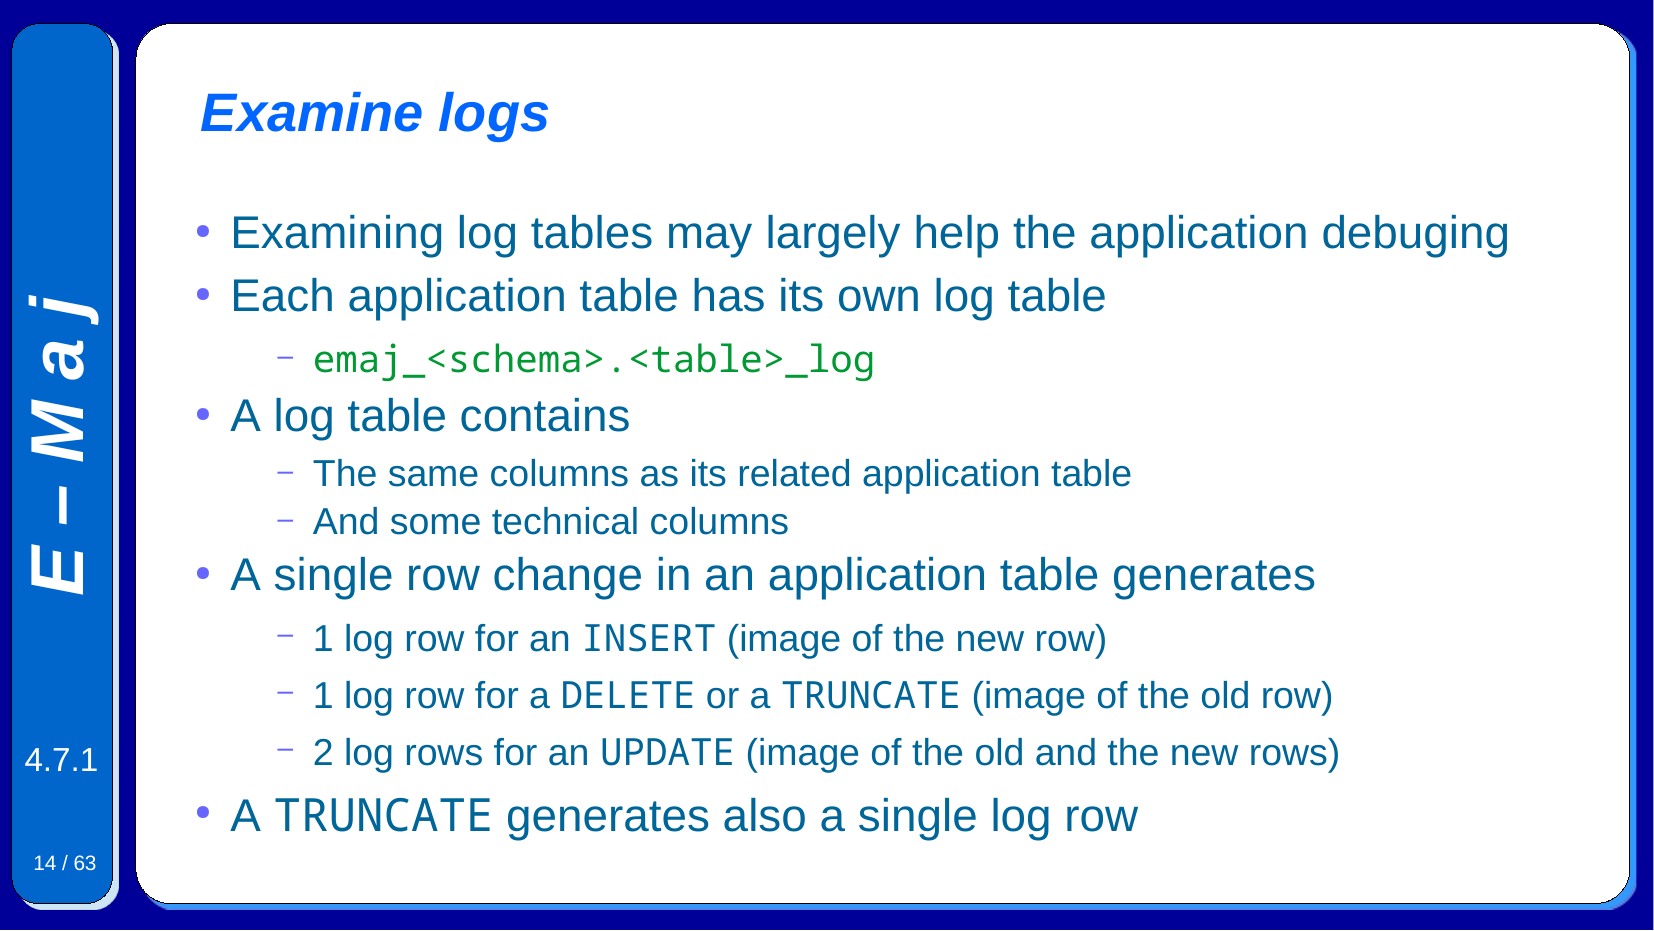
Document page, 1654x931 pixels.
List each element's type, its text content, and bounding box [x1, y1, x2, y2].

list Examining log tables may largely help the application debuging Each application table has its own log table emaj_<schema>.<table>_log A log table contains The same columns as its related application table And some technical columns A single row change in an application table generates 1 log row for an INSERT (image of the new row) 1 log row for a DELETE or a TRUNCATE (image of the old row) 2 log rows for an UPDATE (image of the old and the new rows) A TRUNCATE generates also a single log row [177, 206, 1587, 867]
title Examine logs [200, 34, 1575, 191]
